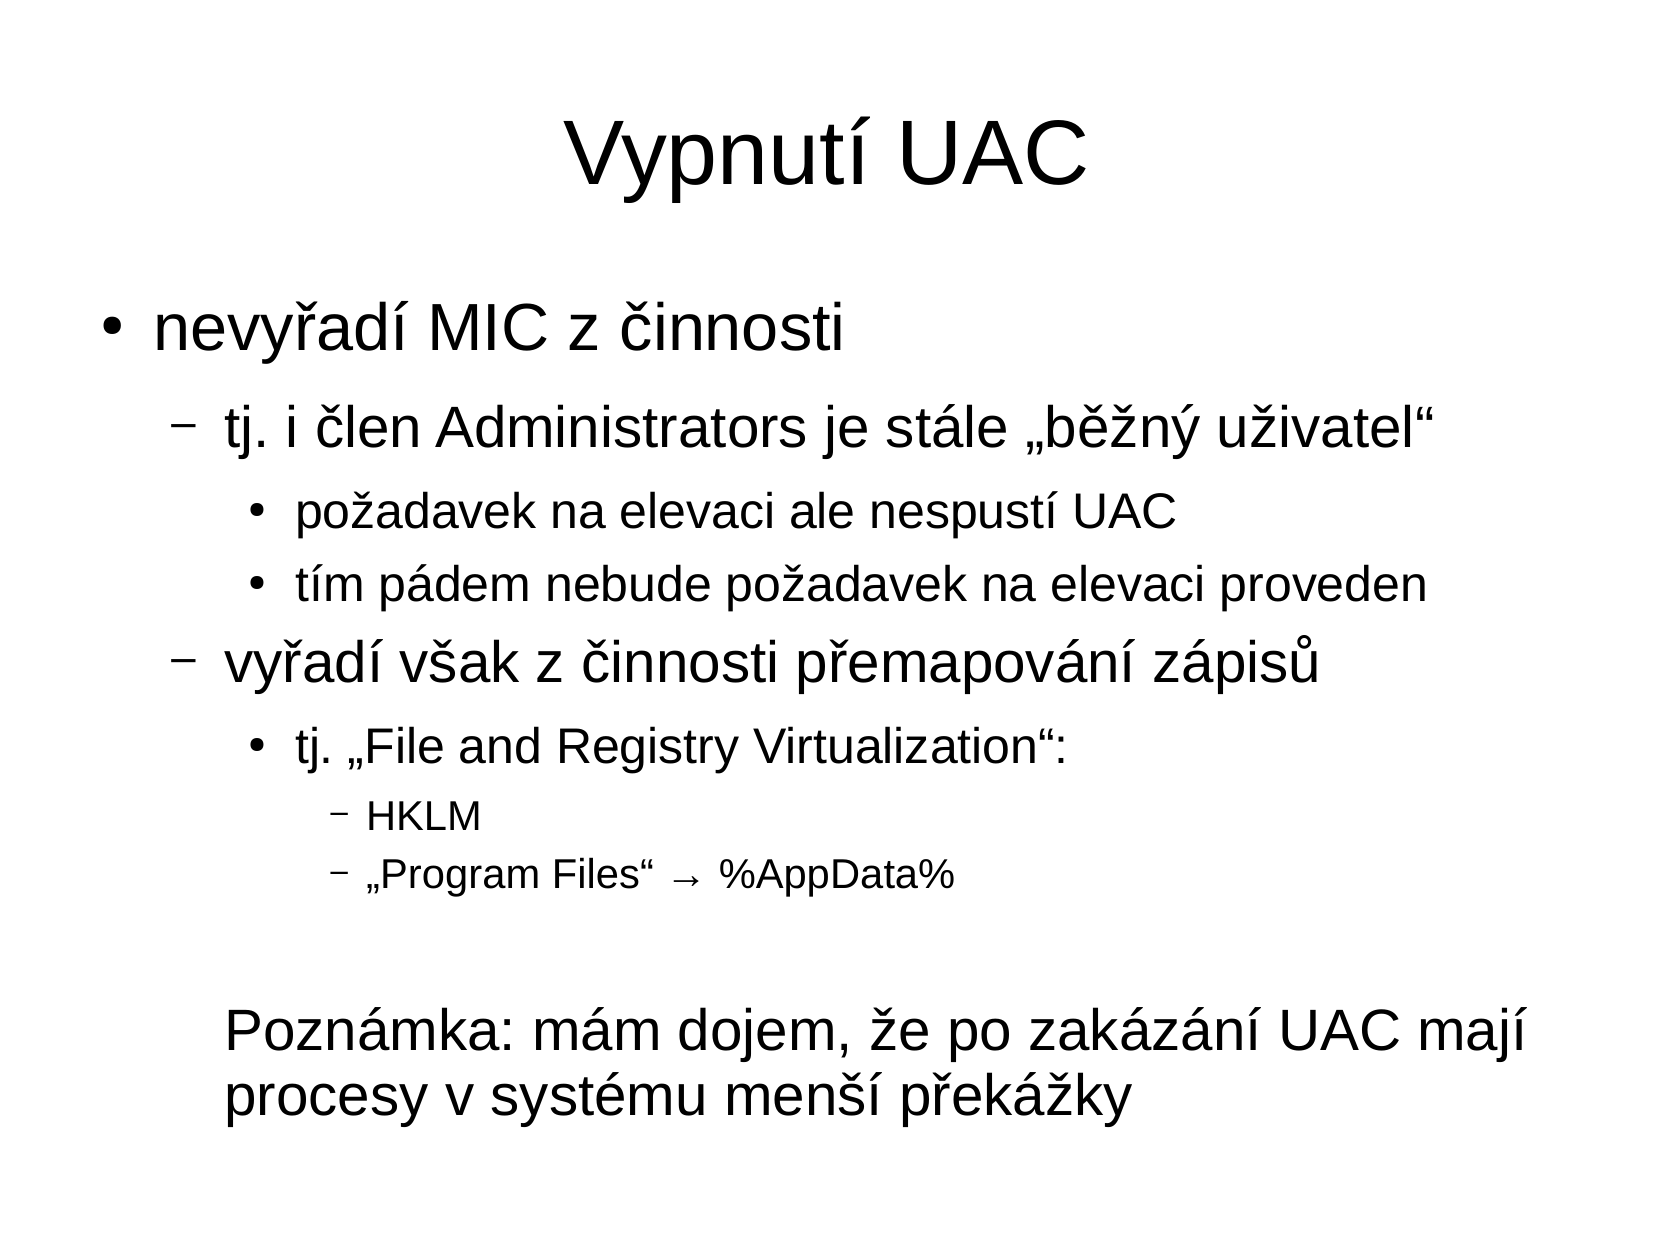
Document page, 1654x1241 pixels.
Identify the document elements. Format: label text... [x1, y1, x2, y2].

title Vypnutí UAC [82, 49, 1571, 257]
list nevyřadí MIC z činnosti tj. i člen Administrators je stále „běžný uživatel“ požadavek na elevaci ale nespustí UAC tím pádem nebude požadavek na elevaci proveden vyřadí však z činnosti přemapování zápisů tj. „File and Registry Virtualization“: HKLM „Program Files“ → %AppData% Poznámka: mám dojem, že po zakázání UAC mají procesy v systému menší překážky [82, 290, 1571, 1182]
